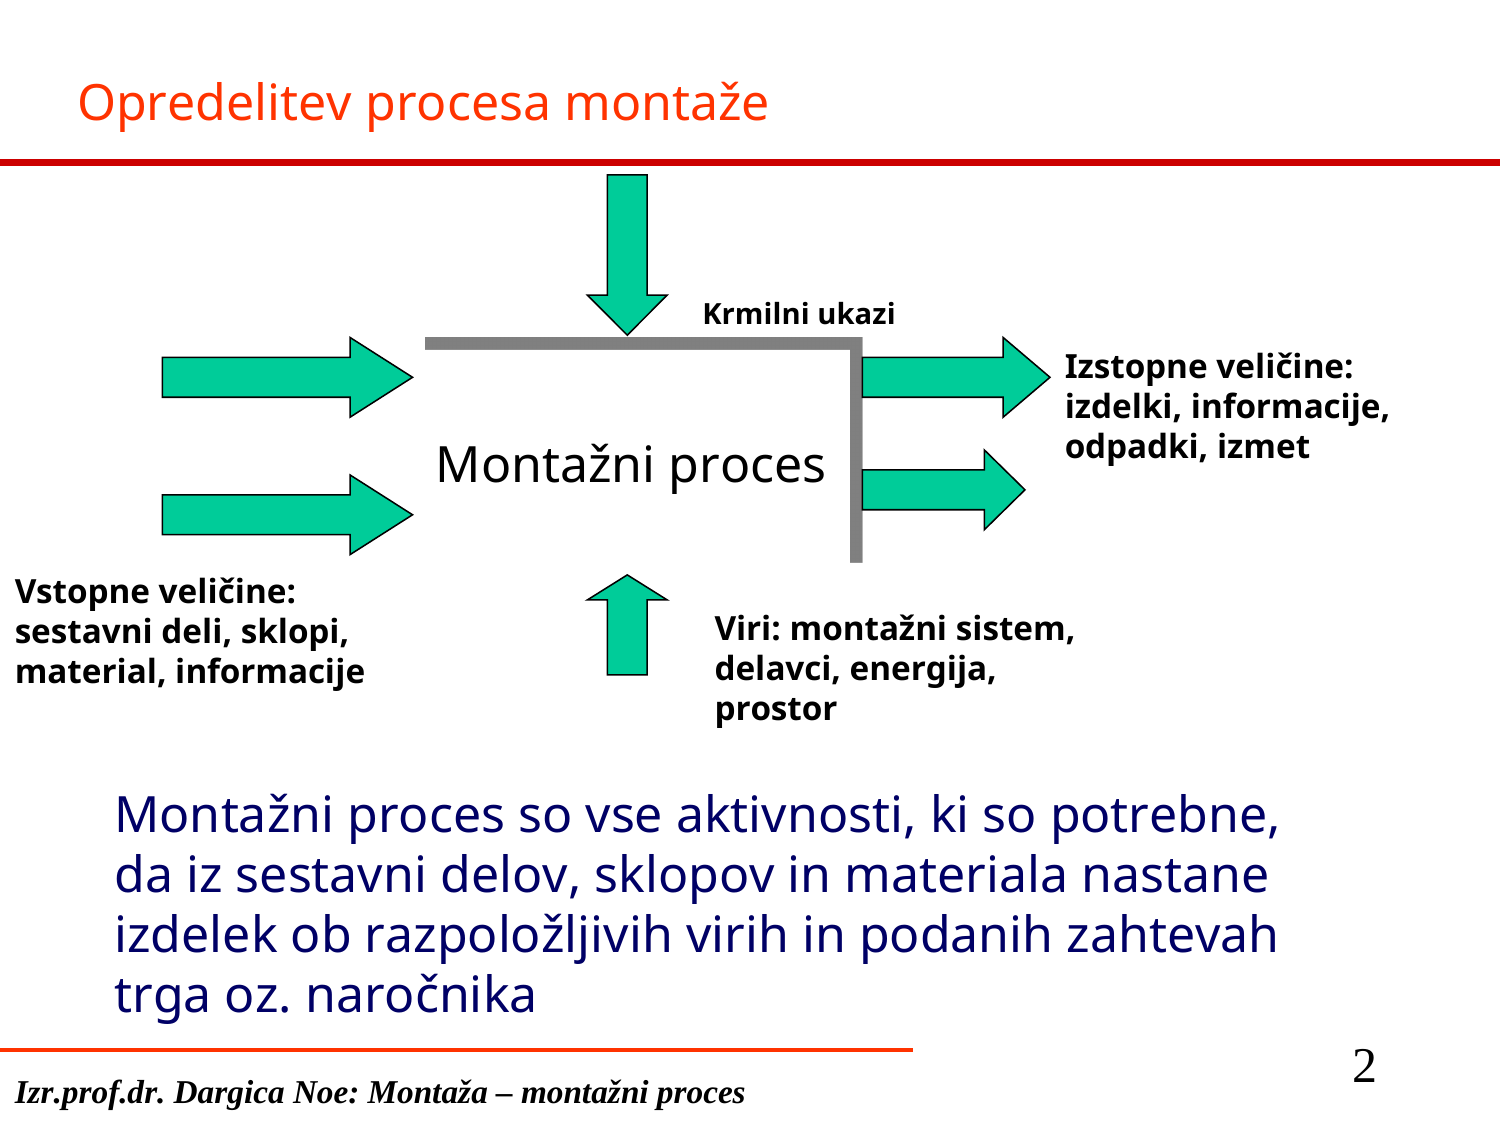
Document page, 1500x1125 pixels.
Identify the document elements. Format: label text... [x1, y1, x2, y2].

text_box Viri: montažni sistem, delavci, energija, prostor [699, 599, 1113, 736]
text_box Izstopne veličine: izdelki, informacije, odpadki, izmet [1049, 337, 1450, 473]
text_box Krmilni ukazi [687, 287, 938, 338]
text_box Vstopne veličine: sestavni deli, sklopi, material, informacije [0, 562, 400, 698]
text_box Opredelitev procesa montaže [62, 62, 1313, 138]
text_box Montažni proces so vse aktivnosti, ki so potrebne, da iz sestavni delov, sklopov in materiala nastane izdelek ob razpoložljivih virih in podanih zahtevah trga oz. naročnika [99, 774, 1363, 1031]
text_box Montažni proces [412, 349, 850, 575]
